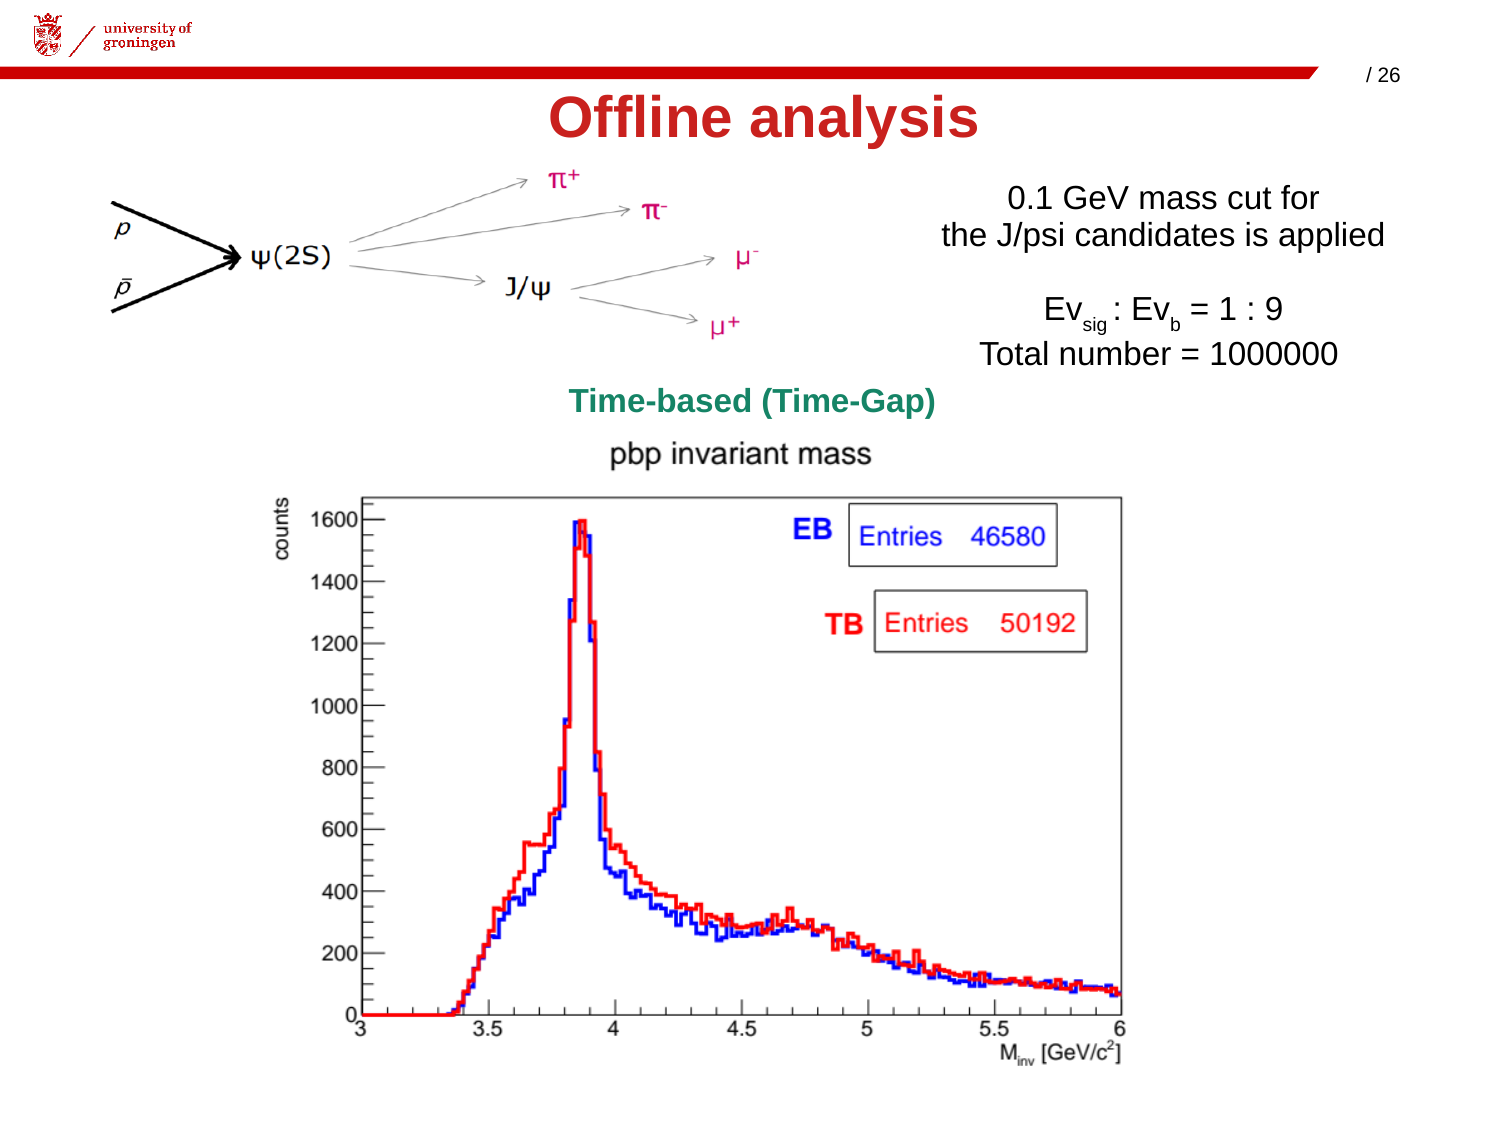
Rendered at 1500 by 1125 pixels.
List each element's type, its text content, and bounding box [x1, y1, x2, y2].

picture [106, 164, 766, 353]
picture [34, 13, 192, 57]
text_box 0.1 GeV mass cut for the J/psi candidates is applied Evsig : Evb = 1 : 9 Total number = 1000000 [872, 135, 1456, 381]
text_box Offline analysis [330, 77, 1216, 353]
picture [268, 434, 1216, 1082]
text_box Time-based (Time-Gap) [553, 375, 976, 434]
text_box / 1 [1351, 55, 1487, 94]
